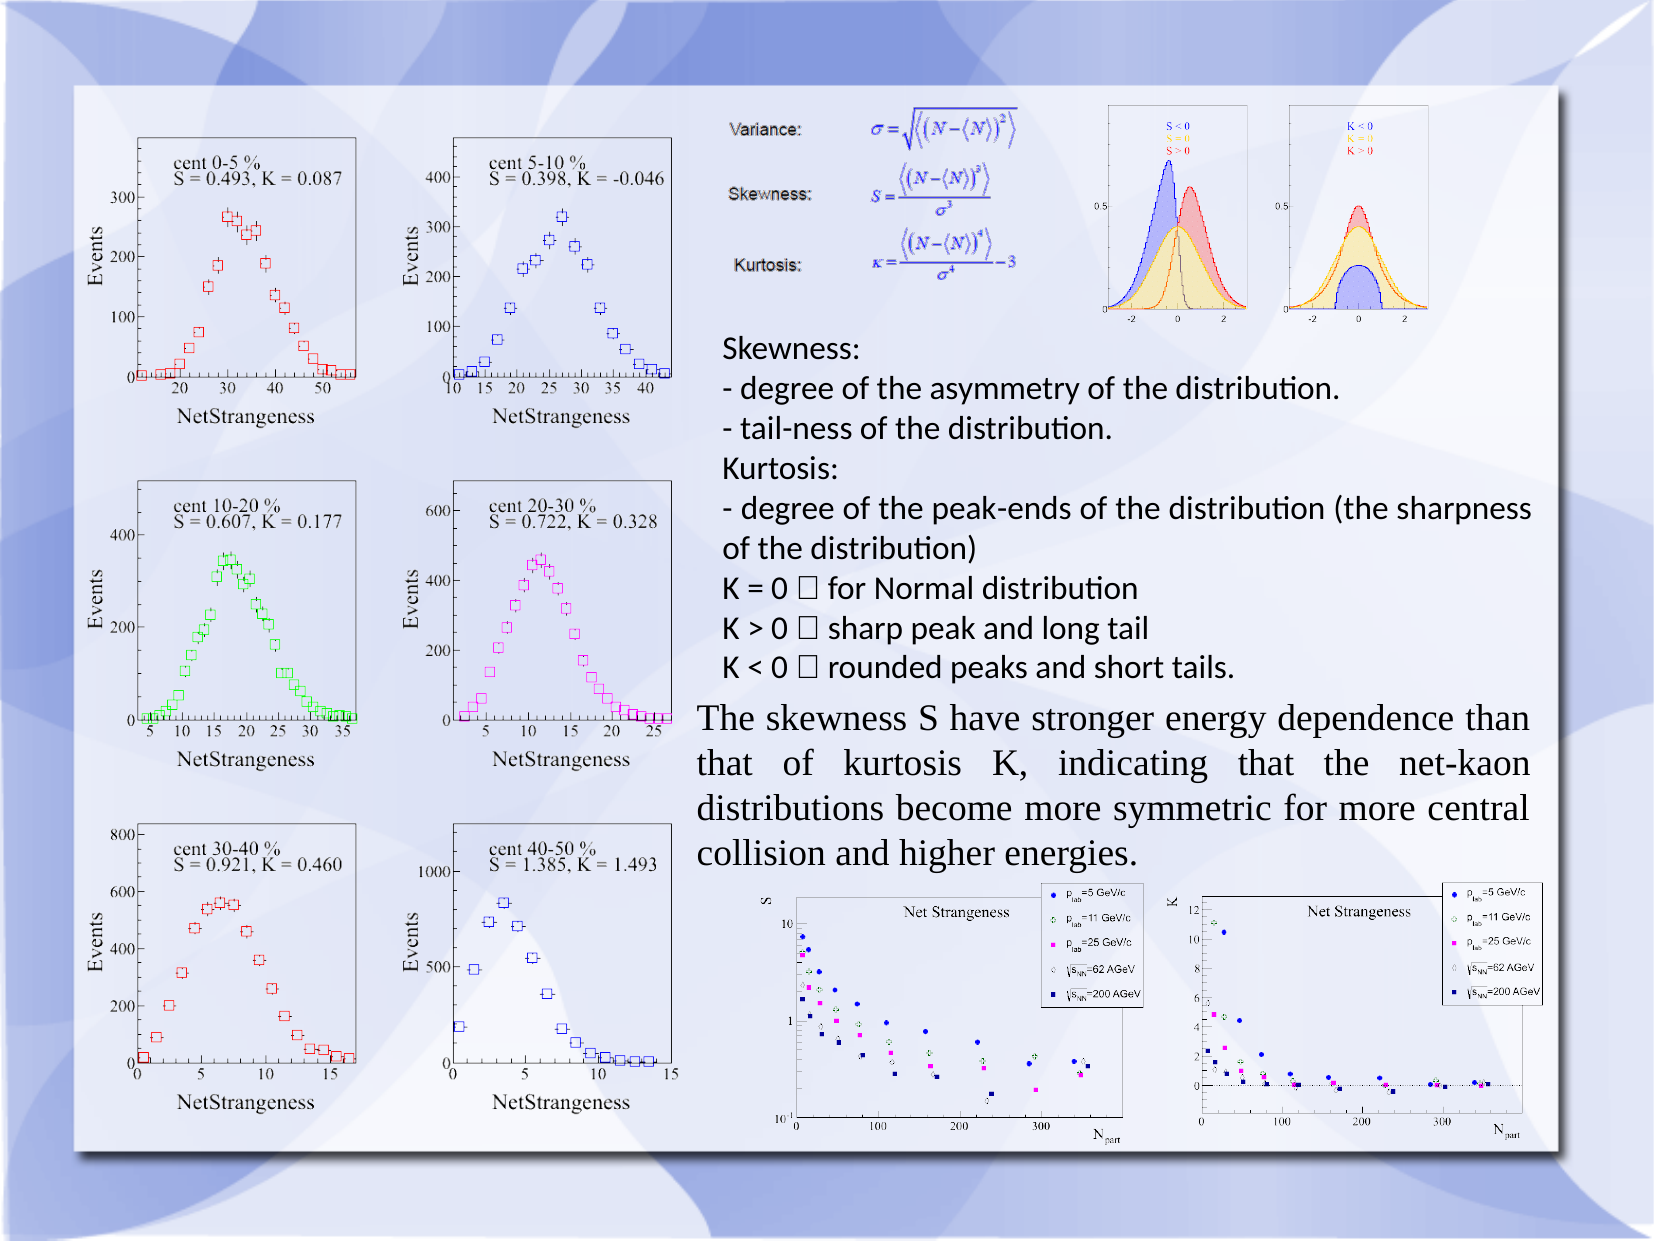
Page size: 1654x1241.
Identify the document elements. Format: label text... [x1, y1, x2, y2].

picture [756, 883, 1562, 1145]
picture [1087, 77, 1449, 318]
text_box The skewness S have stronger energy dependence than that of kurtosis K, indicating that the net-kaon distributions become more symmetric for more central collision and higher energies. [681, 685, 1574, 883]
picture [77, 95, 1040, 1124]
text_box Skewness: - degree of the asymmetry of the distribution. - tail-ness of the distribution. Kurtosis: - degree of the peak-ends of the distribution (the sharpness of the distribution) K = 0  for Normal distribution K > 0  sharp peak and long tail K < 0  rounded peaks and short tails. [707, 318, 1548, 685]
